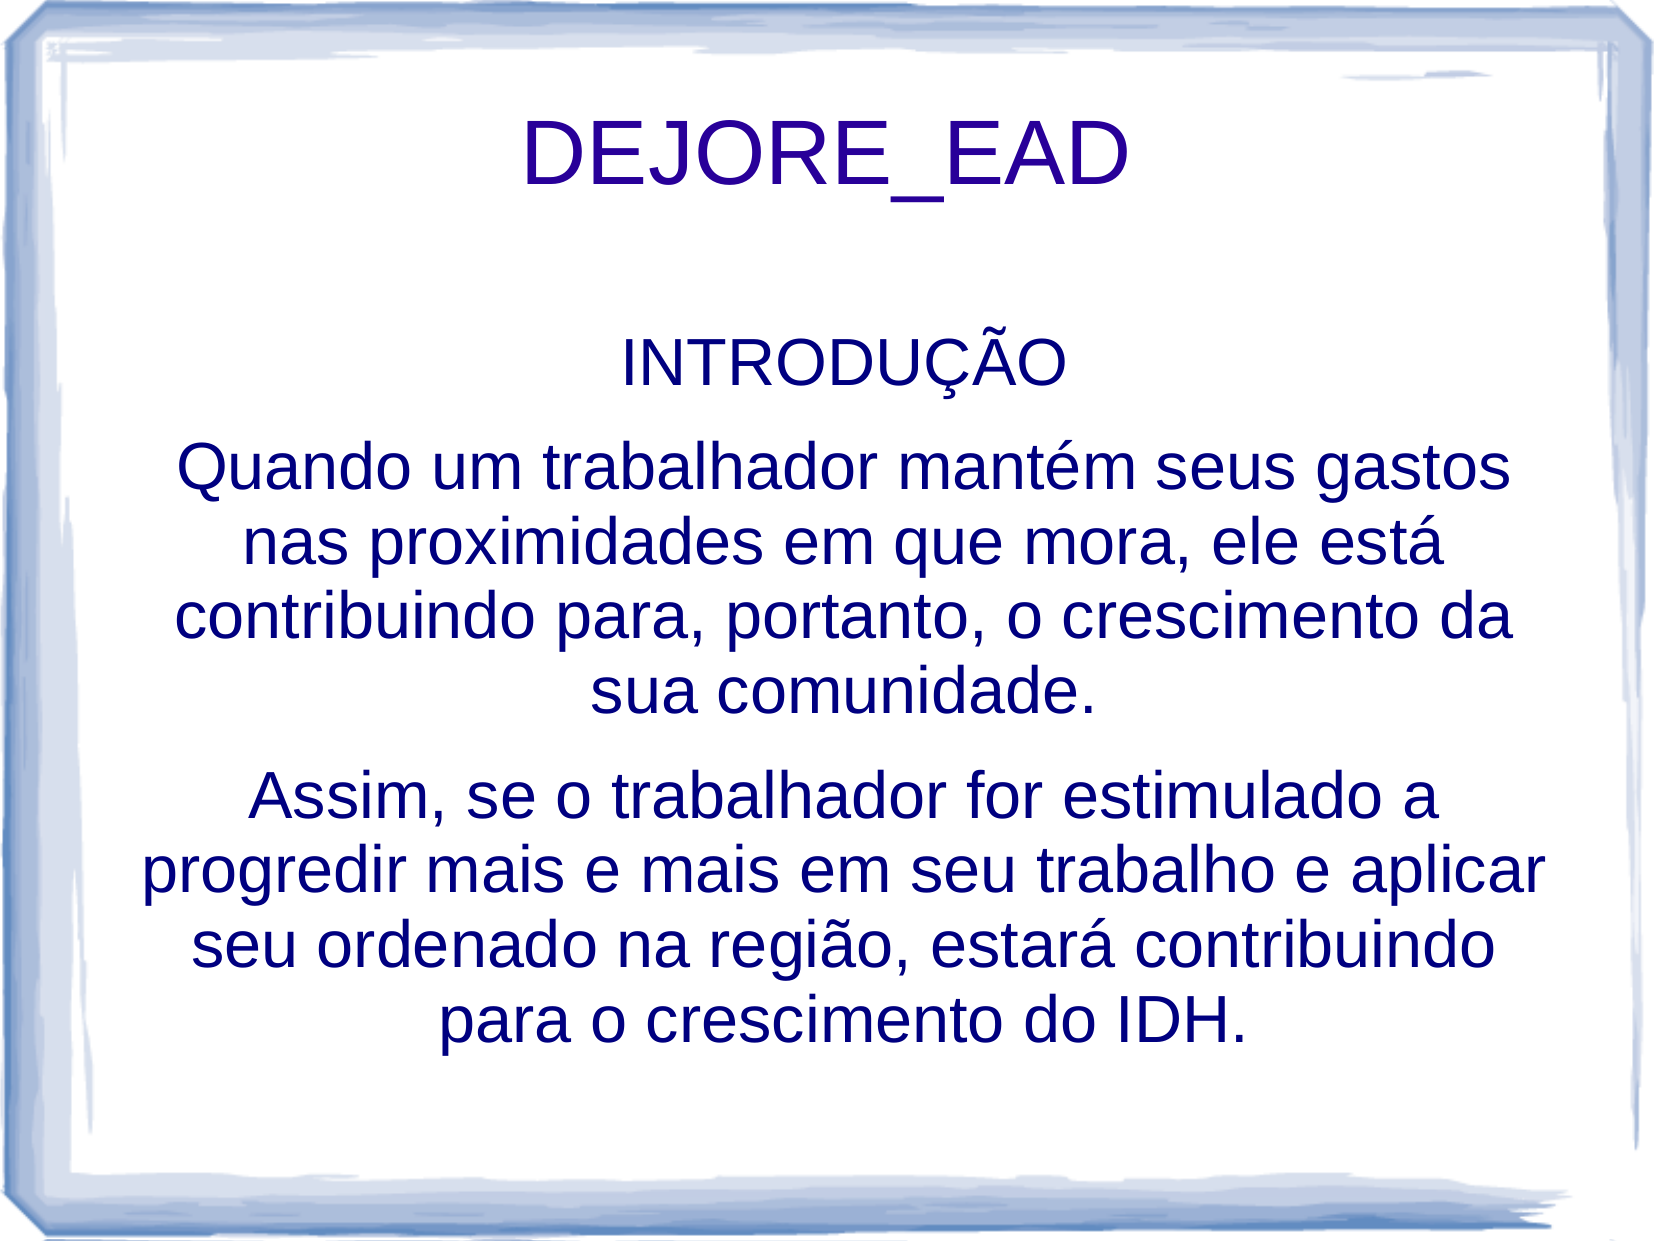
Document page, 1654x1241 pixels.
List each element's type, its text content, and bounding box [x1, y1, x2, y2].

picture [0, 0, 1654, 1241]
list INTRODUÇÃO Quando um trabalhador mantém seus gastos nas proximidades em que mora, ele está contribuindo para, portanto, o crescimento da sua comunidade. Assim, se o trabalhador for estimulado a progredir mais e mais em seu trabalho e aplicar seu ordenado na região, estará contribuindo para o crescimento do IDH. [118, 324, 1571, 1057]
title DEJORE_EAD [82, 49, 1571, 257]
